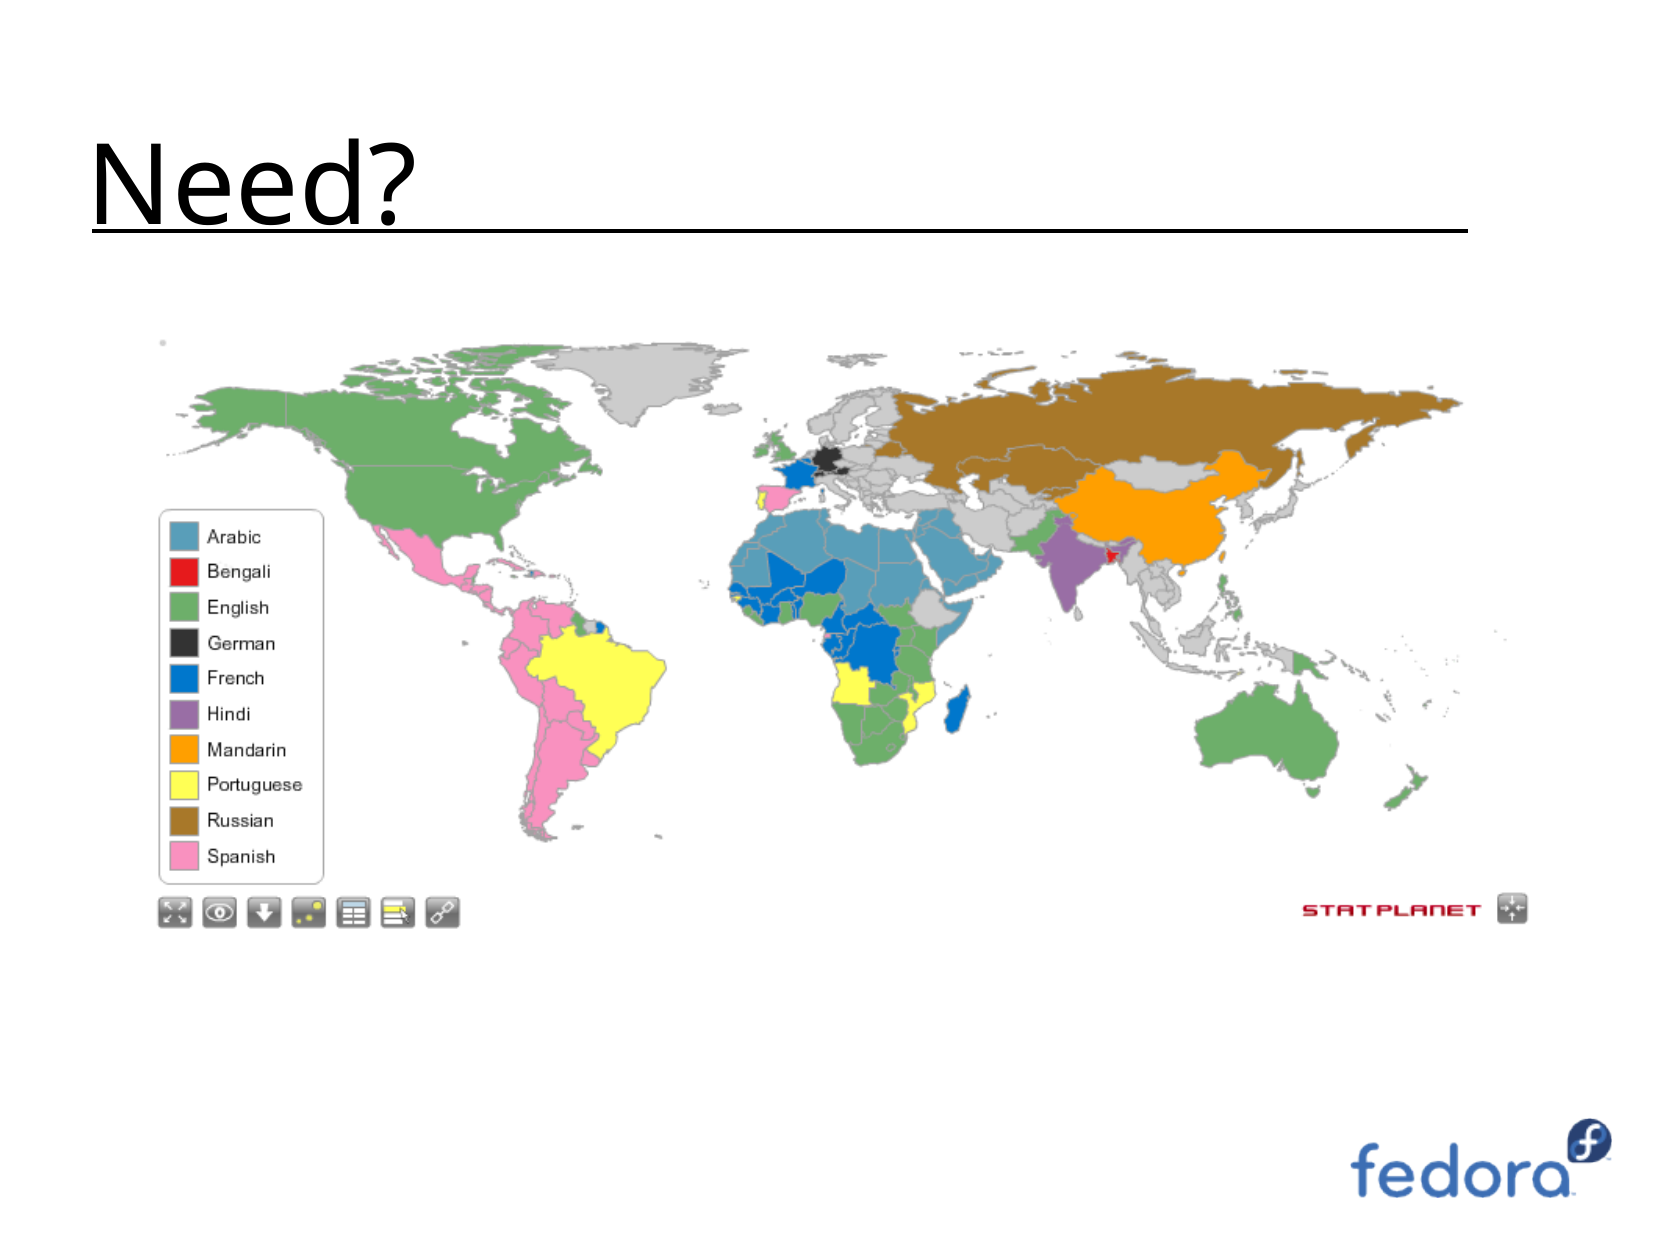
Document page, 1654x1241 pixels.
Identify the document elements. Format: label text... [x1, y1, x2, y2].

title Need? [86, 112, 1576, 249]
picture [0, 0, 1654, 1241]
